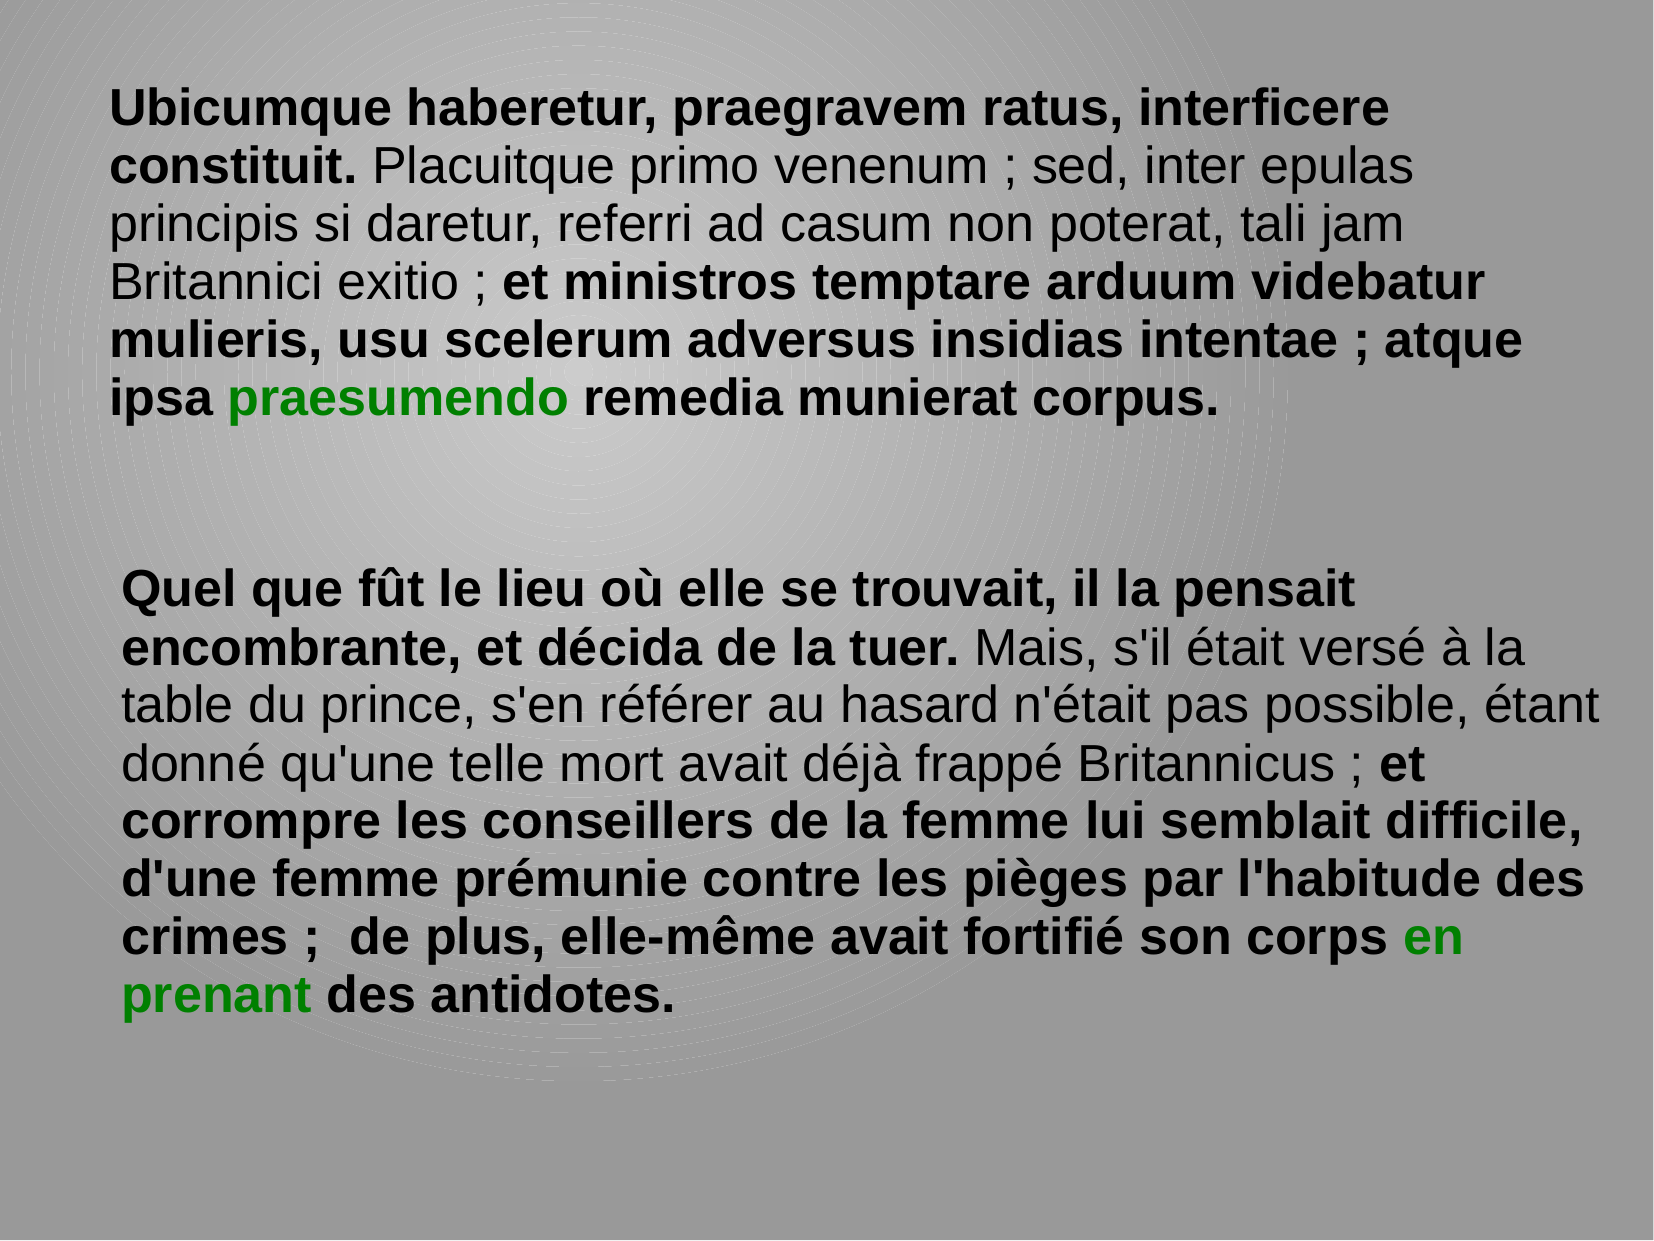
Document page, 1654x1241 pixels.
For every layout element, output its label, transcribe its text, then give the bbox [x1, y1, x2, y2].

text_box Quel que fût le lieu où elle se trouvait, il la pensait encombrante, et décida de la tuer. Mais, s'il était versé à la table du prince, s'en référer au hasard n'était pas possible, étant donné qu'une telle mort avait déjà frappé Britannicus ; et corrompre les conseillers de la femme lui semblait difficile, d'une femme prémunie contre les pièges par l'habitude des crimes ; de plus, elle-même avait fortifié son corps en prenant des antidotes. [106, 552, 1619, 1040]
text_box Ubicumque haberetur, praegravem ratus, interficere constituit. Placuitque primo venenum ; sed, inter epulas principis si daretur, referri ad casum non poterat, tali jam Britannici exitio ; et ministros temptare arduum videbatur mulieris, usu scelerum adversus insidias intentae ; atque ipsa praesumendo remedia munierat corpus. [94, 70, 1583, 440]
